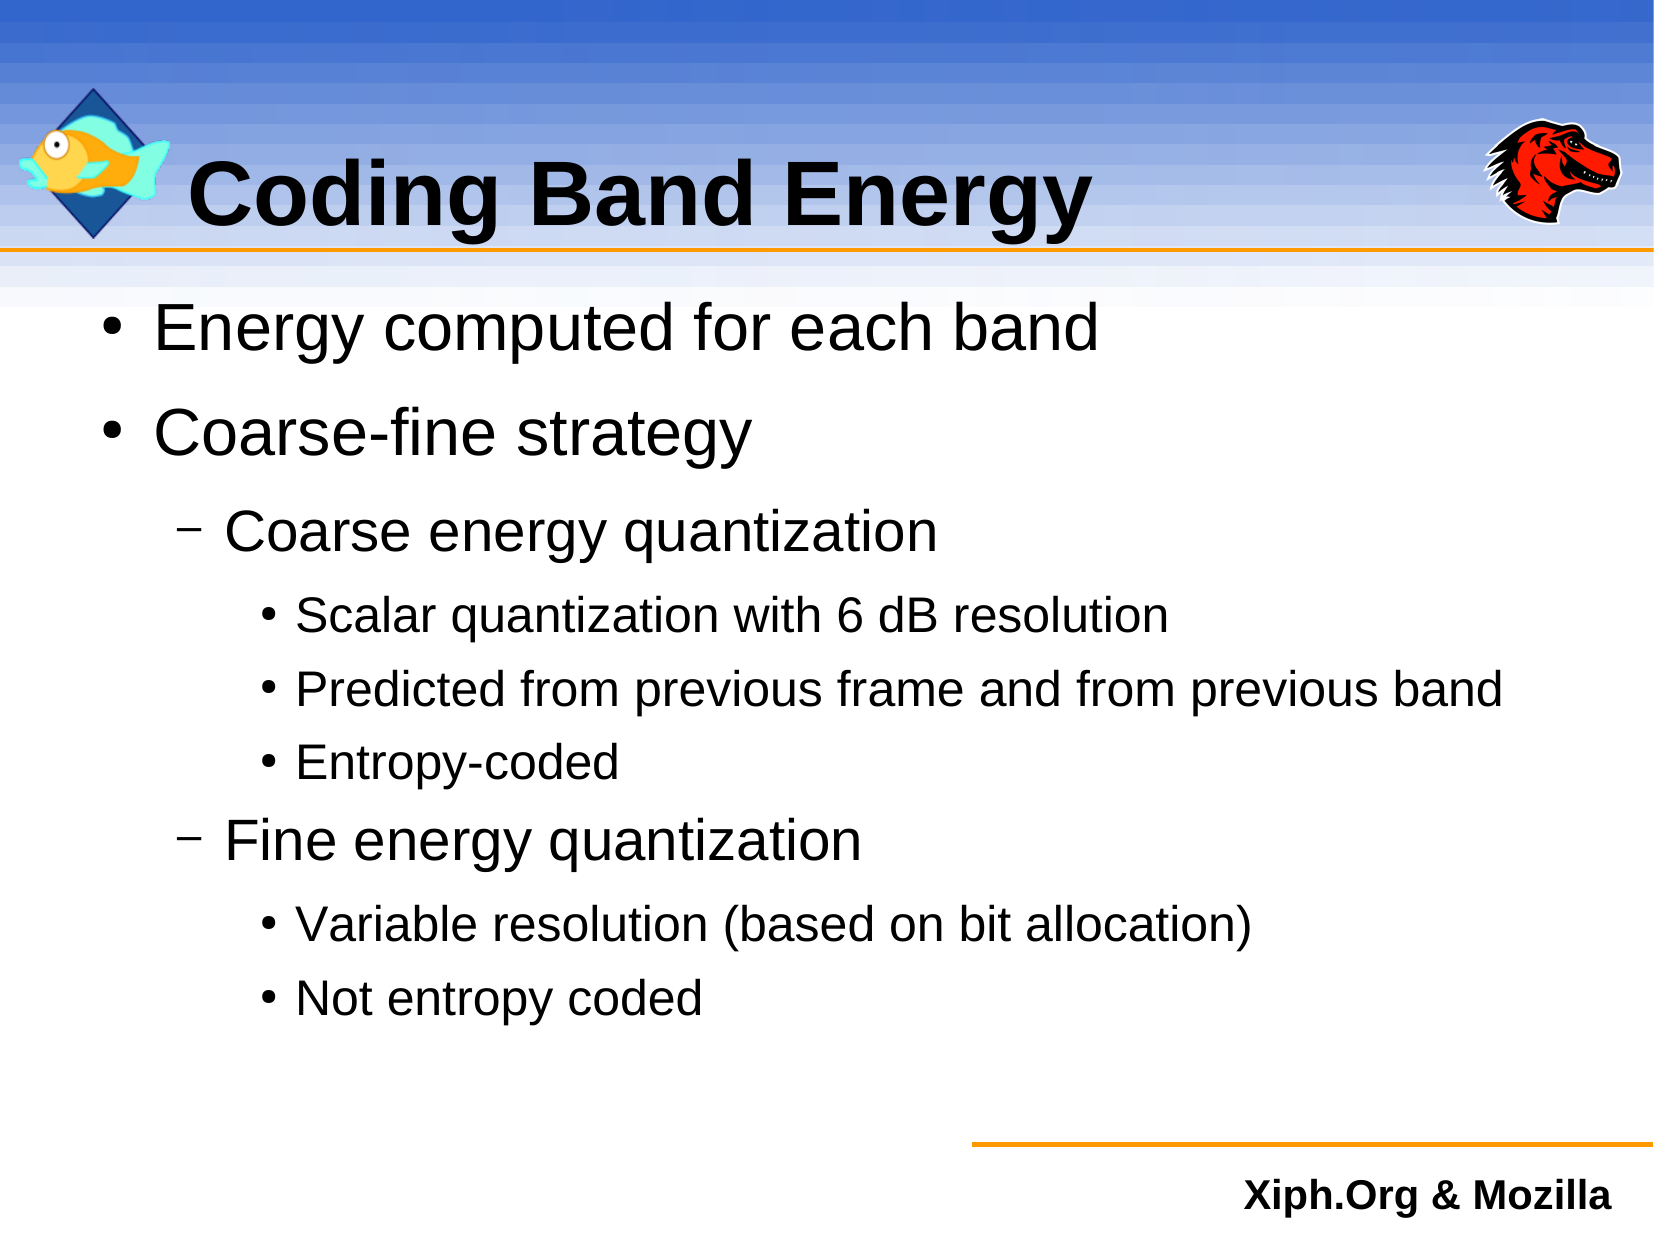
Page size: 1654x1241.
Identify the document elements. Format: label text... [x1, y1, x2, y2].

list Energy computed for each band Coarse-fine strategy Coarse energy quantization Scalar quantization with 6 dB resolution Predicted from previous frame and from previous band Entropy-coded Fine energy quantization Variable resolution (based on bit allocation) Not entropy coded [82, 290, 1571, 1094]
picture [0, 252, 1654, 1241]
picture [0, 0, 1654, 248]
title Coding Band Energy [187, 52, 1571, 245]
